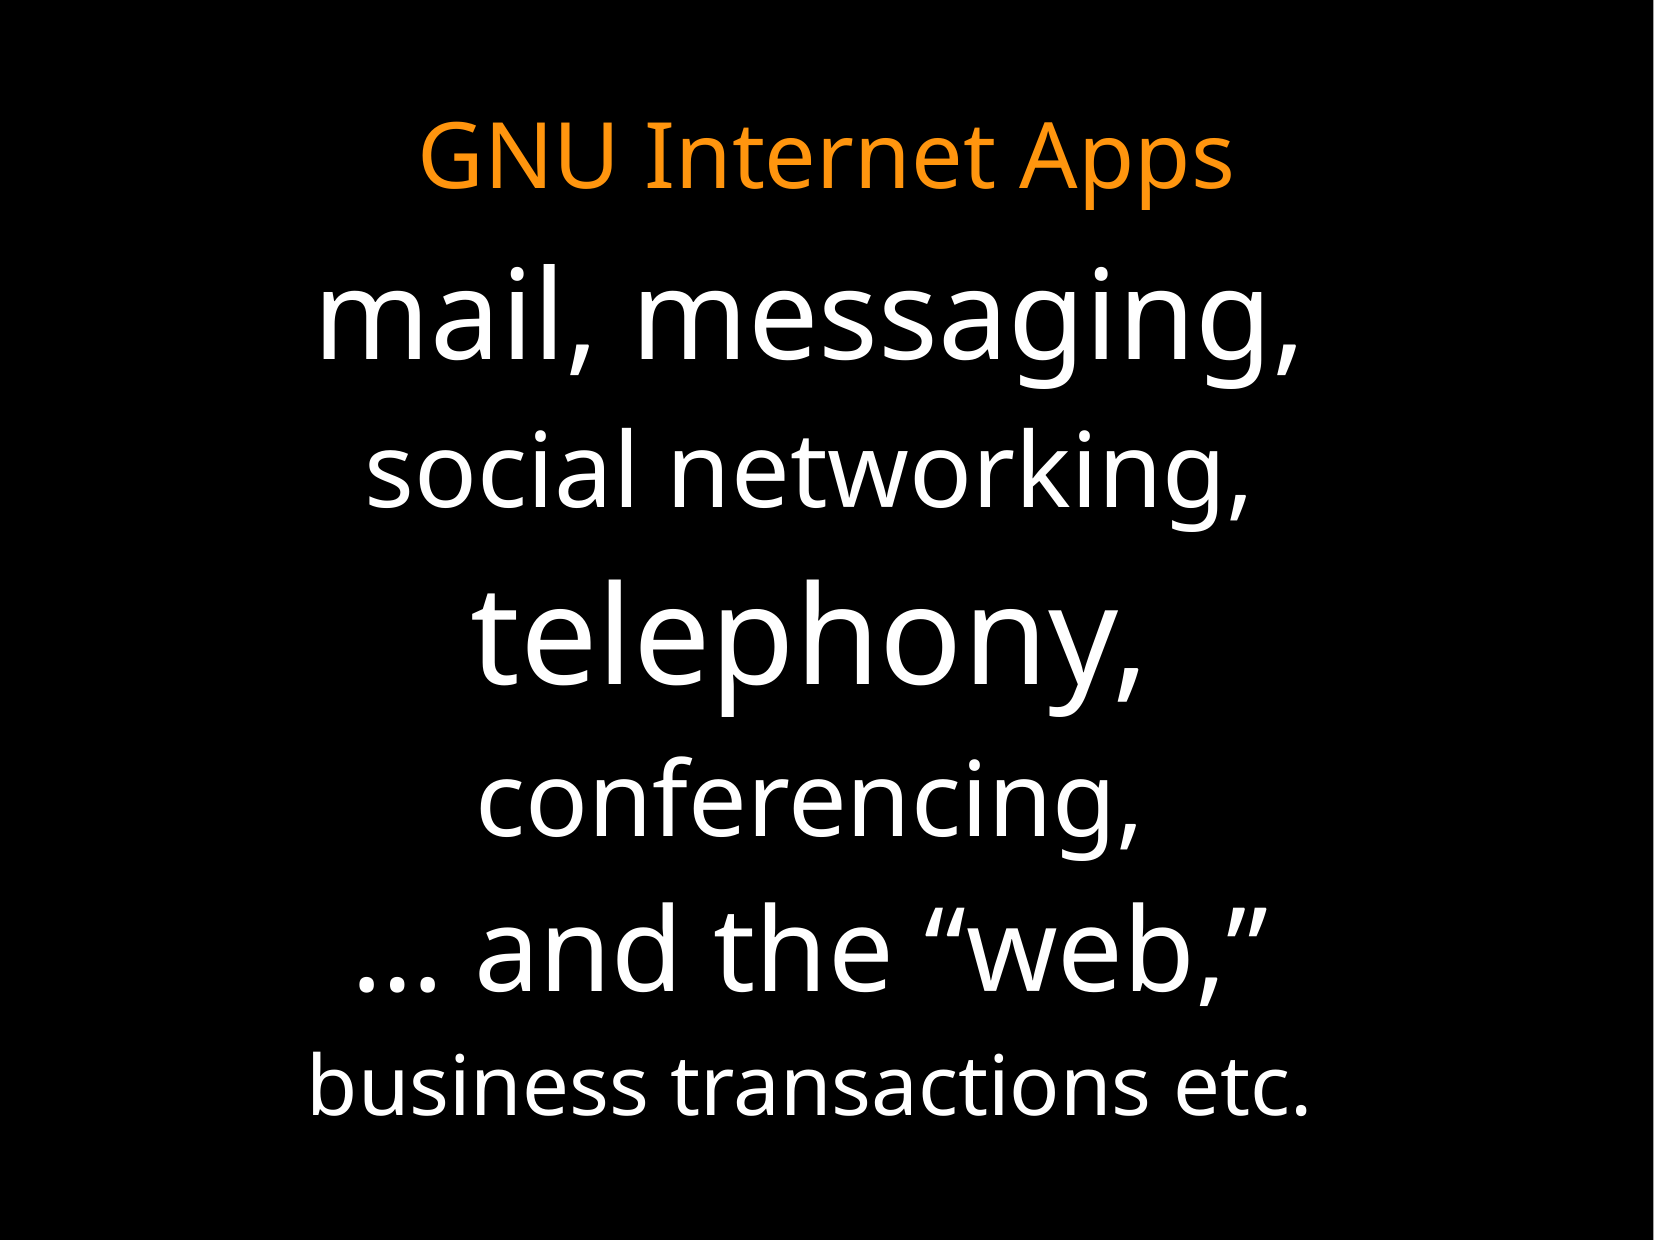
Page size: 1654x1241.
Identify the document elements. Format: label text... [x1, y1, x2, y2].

subtitle mail, messaging, social networking, telephony, conferencing, … and the “web,” business transactions etc. [82, 285, 1538, 1081]
title GNU Internet Apps [82, 49, 1571, 257]
